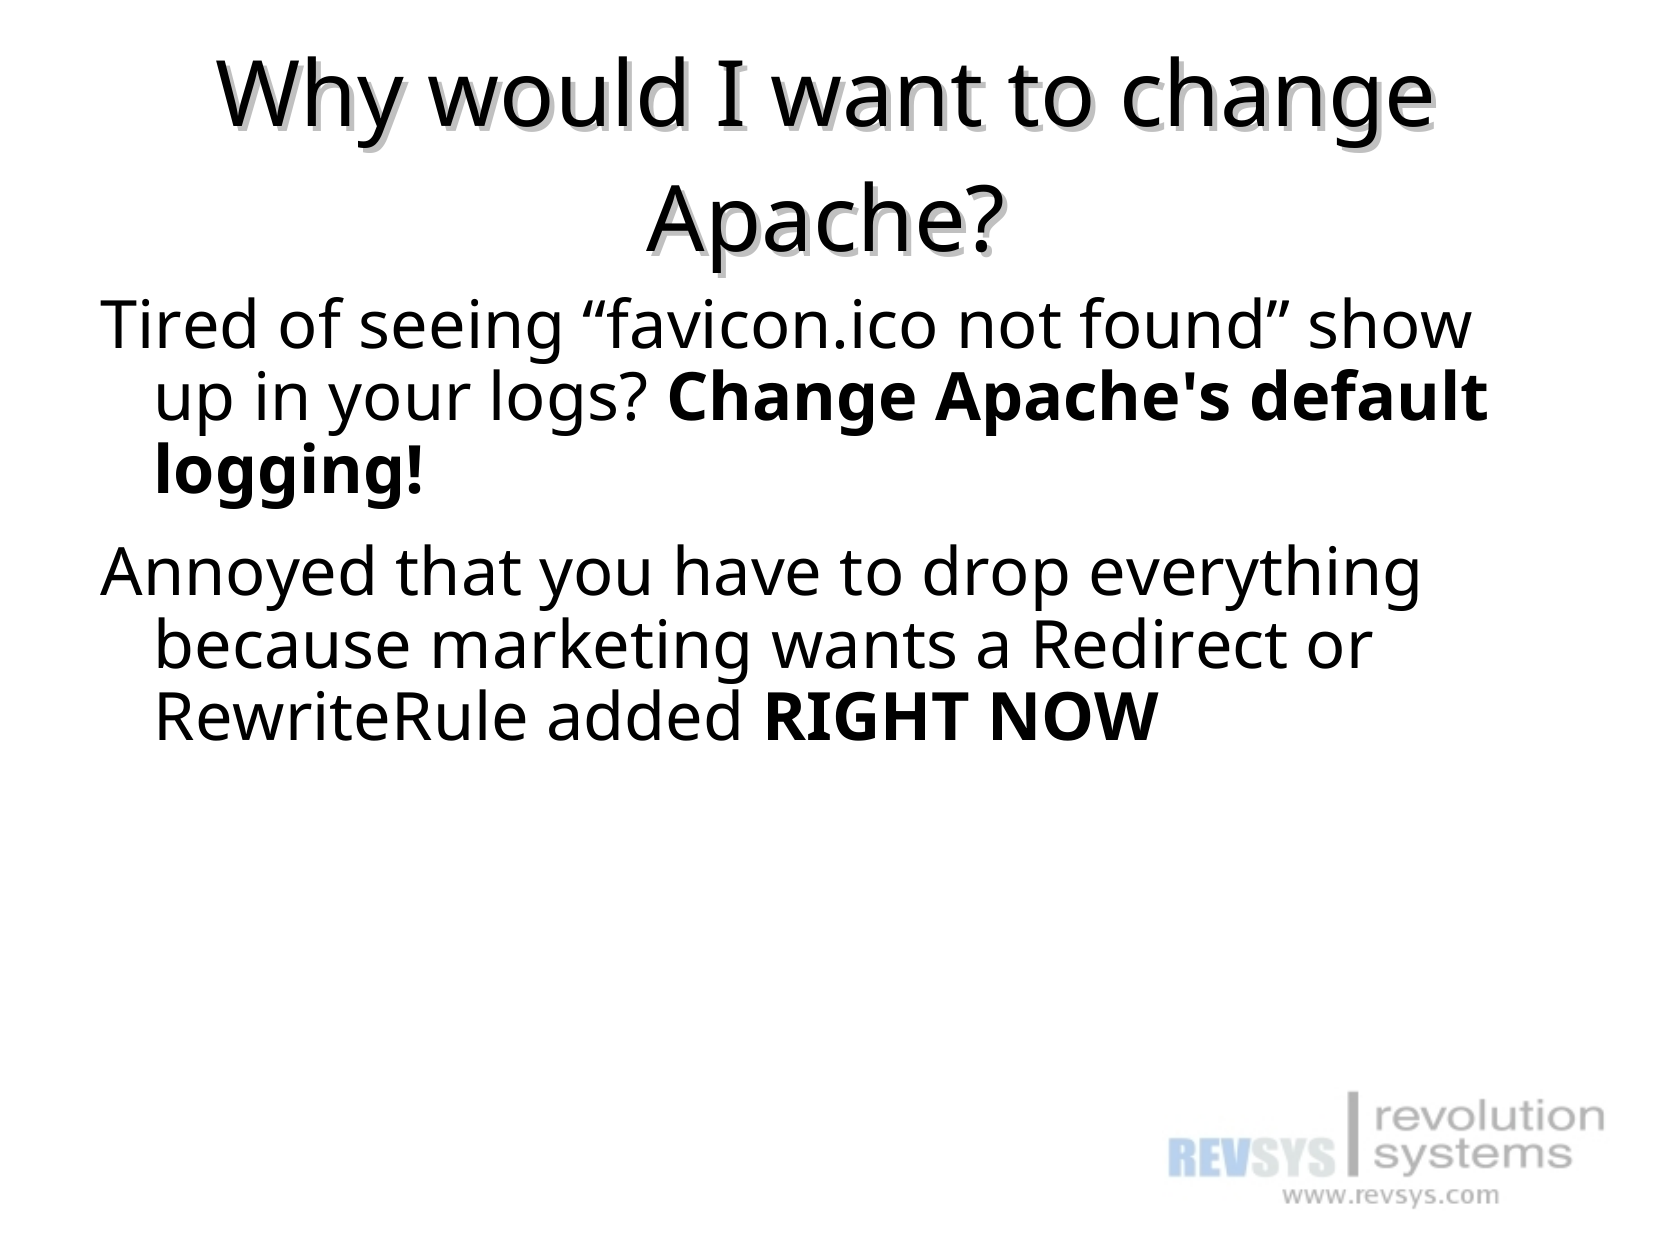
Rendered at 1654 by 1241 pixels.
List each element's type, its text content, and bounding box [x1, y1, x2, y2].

title Why would I want to change Apache? [82, 42, 1571, 264]
picture [1162, 1087, 1613, 1211]
list Tired of seeing “favicon.ico not found” show up in your logs? Change Apache's default logging! Annoyed that you have to drop everything because marketing wants a Redirect or RewriteRule added RIGHT NOW [82, 290, 1571, 1109]
